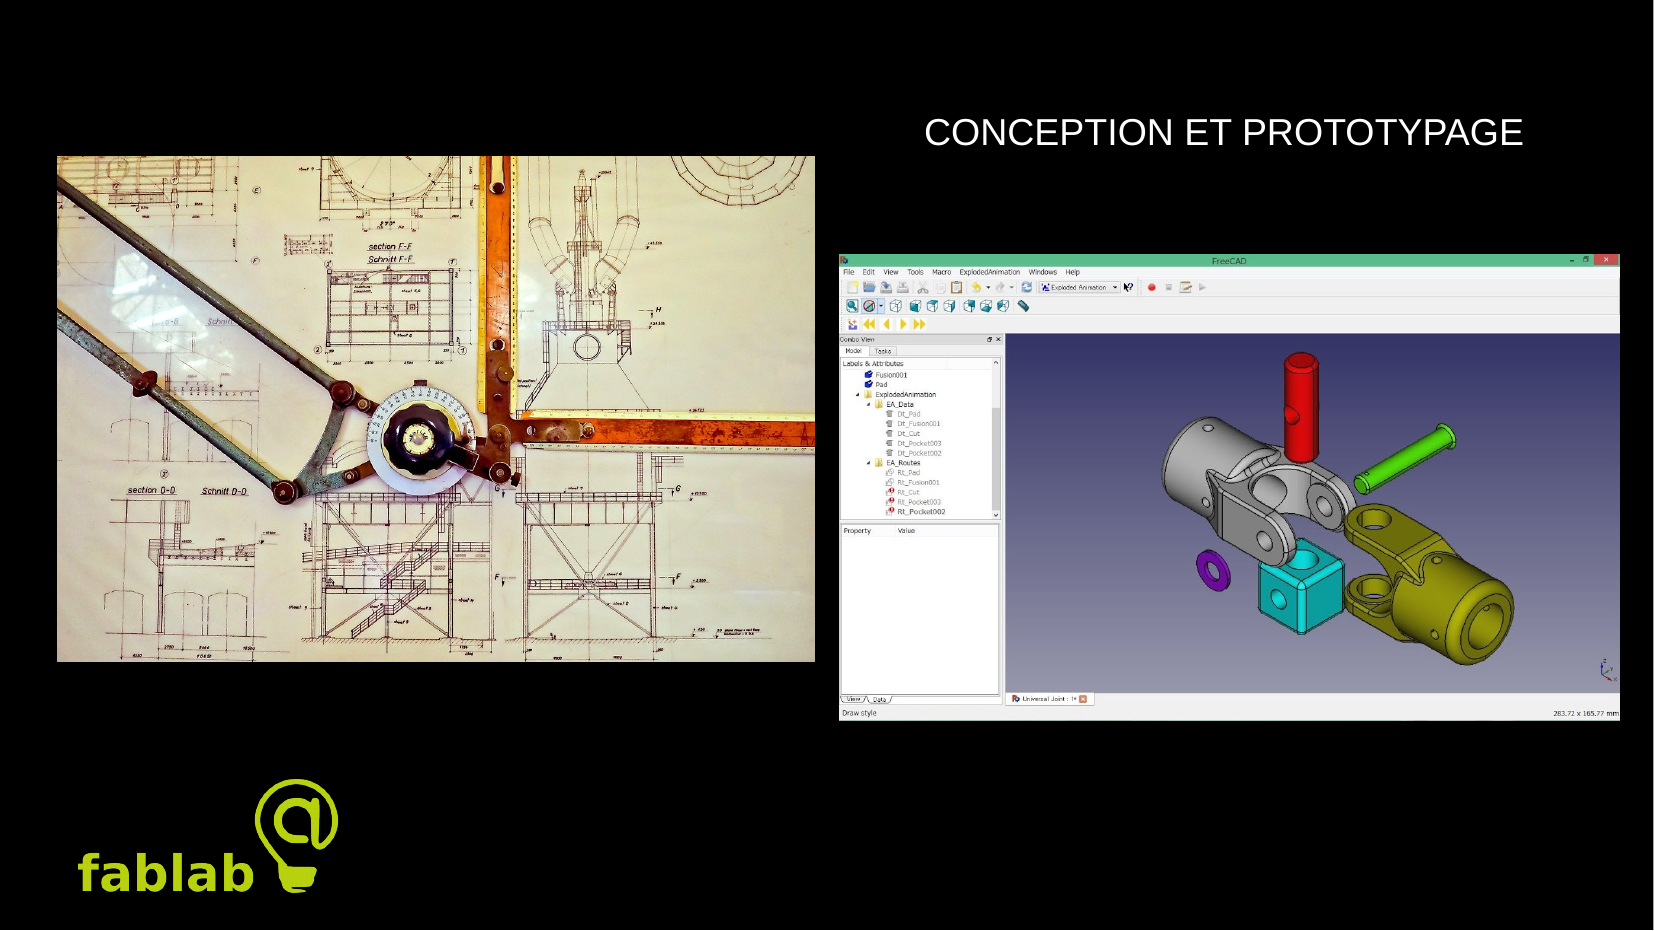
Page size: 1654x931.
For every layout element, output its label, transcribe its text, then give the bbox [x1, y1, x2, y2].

picture [57, 156, 1644, 721]
text_box CONCEPTION ET PROTOTYPAGE [909, 104, 1571, 161]
picture [78, 779, 449, 893]
